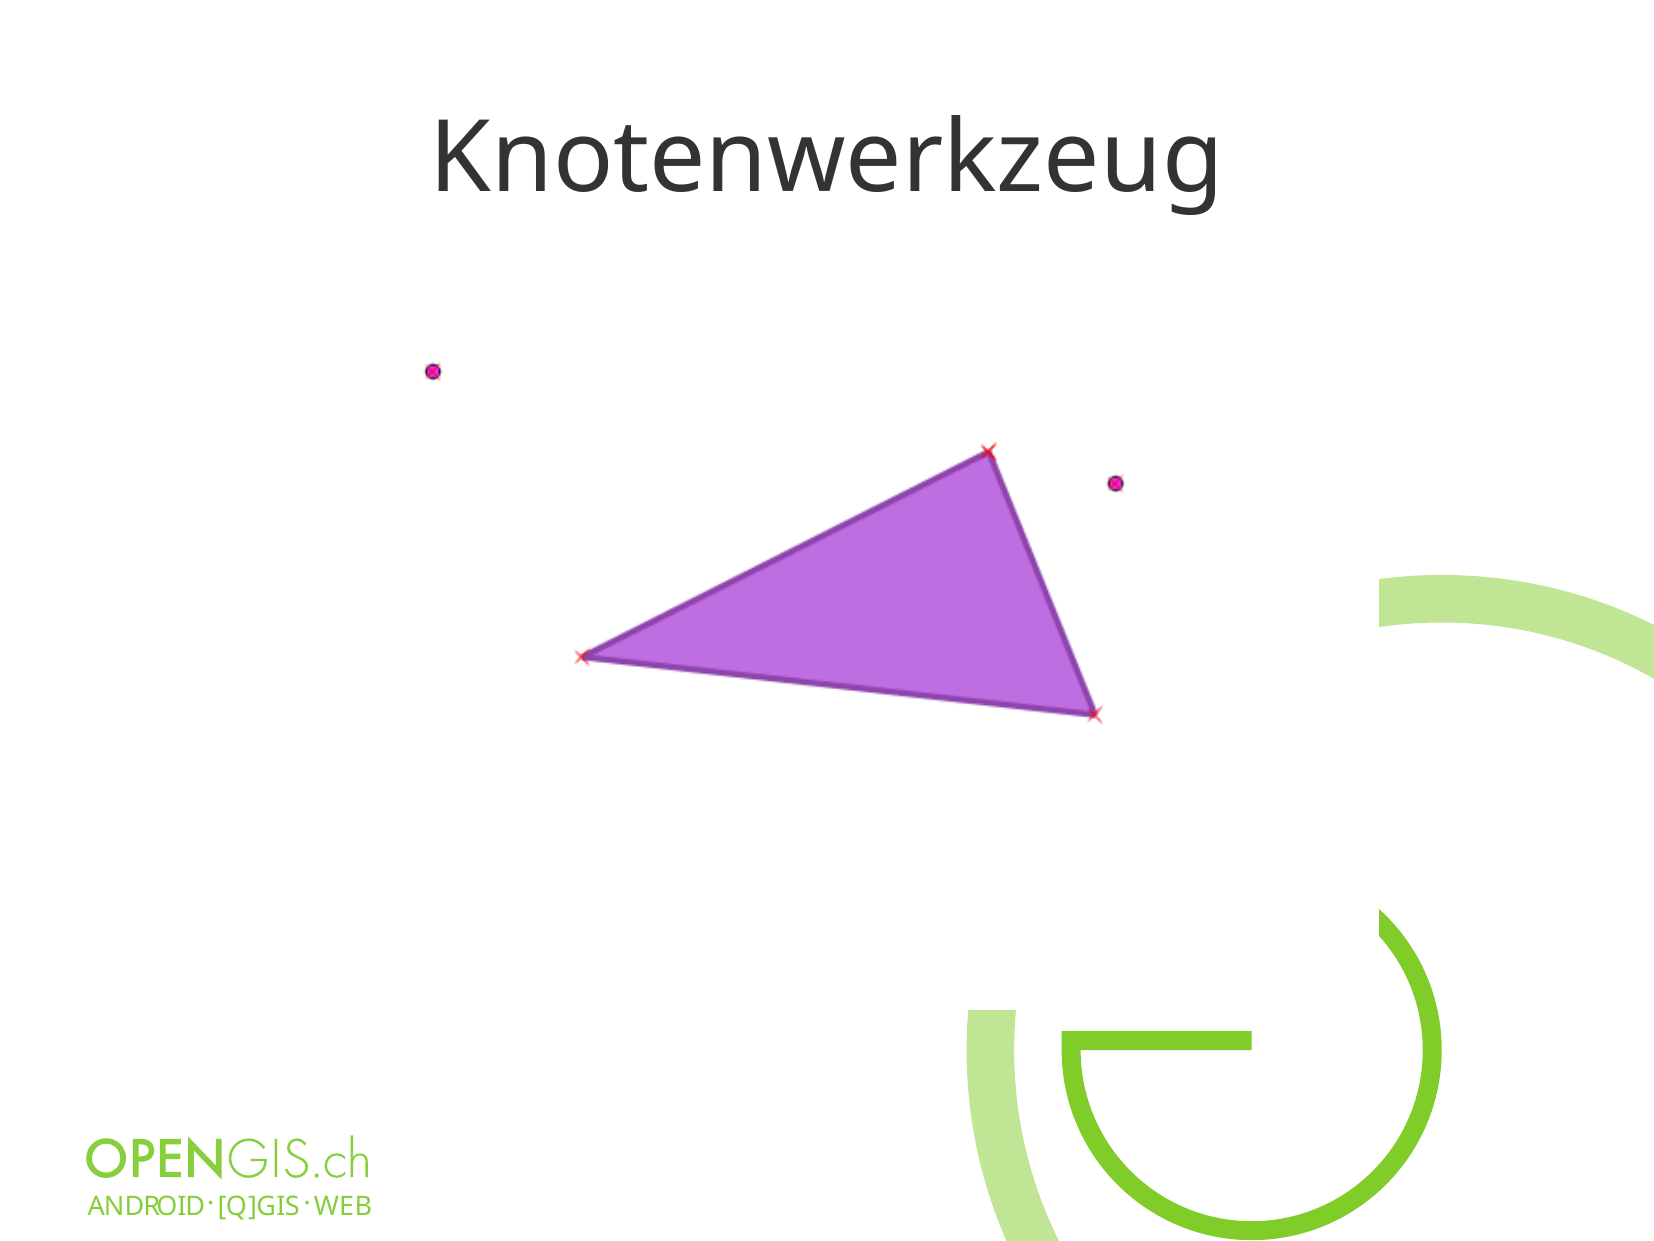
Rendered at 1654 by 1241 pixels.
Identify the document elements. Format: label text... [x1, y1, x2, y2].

title Knotenwerkzeug [82, 49, 1571, 257]
picture [275, 290, 1379, 1010]
